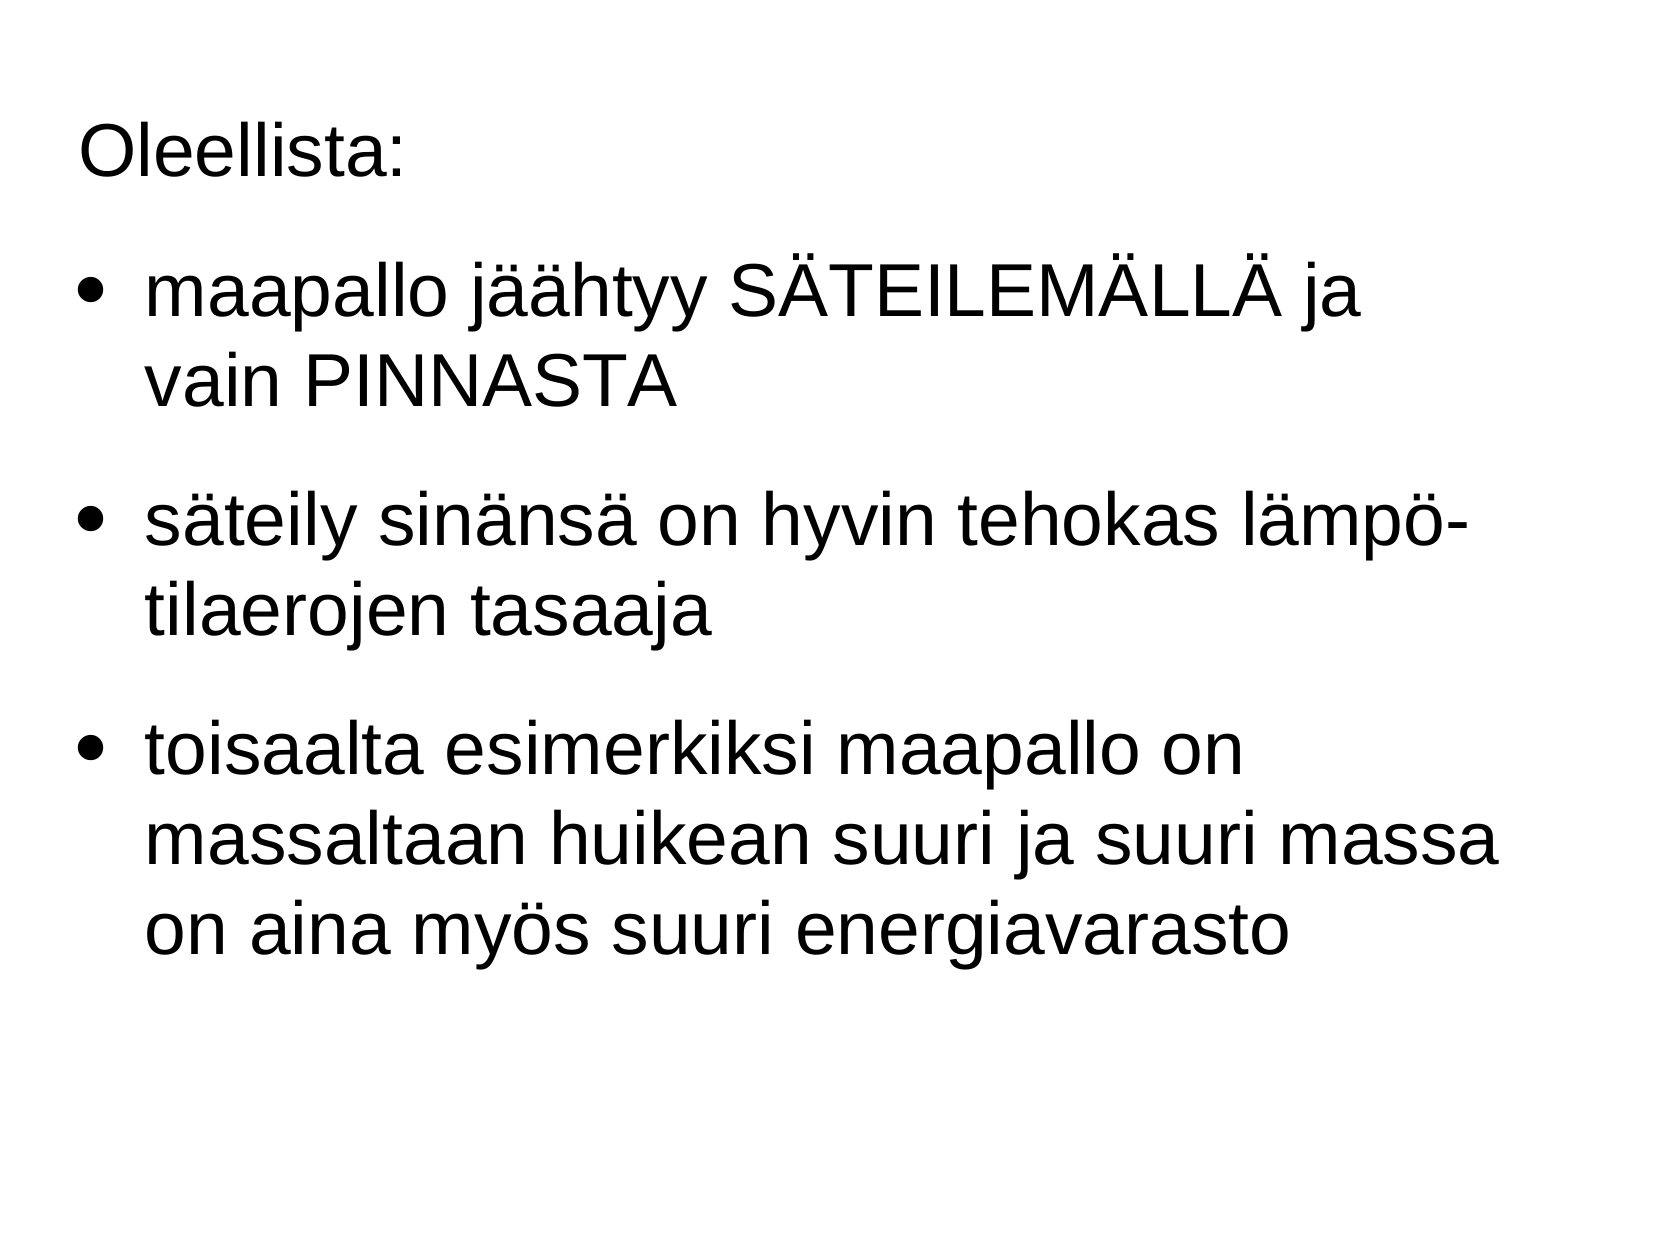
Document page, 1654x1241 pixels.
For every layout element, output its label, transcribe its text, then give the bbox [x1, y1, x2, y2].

text_box Oleellista:  maapallo jäähtyy SÄTEILEMÄLLÄ ja vain PINNASTA  säteily sinänsä on hyvin tehokas lämpö-tilaerojen tasaaja  toisaalta esimerkiksi maapallo on massaltaan huikean suuri ja suuri massa on aina myös suuri energiavarasto [63, 94, 1524, 977]
